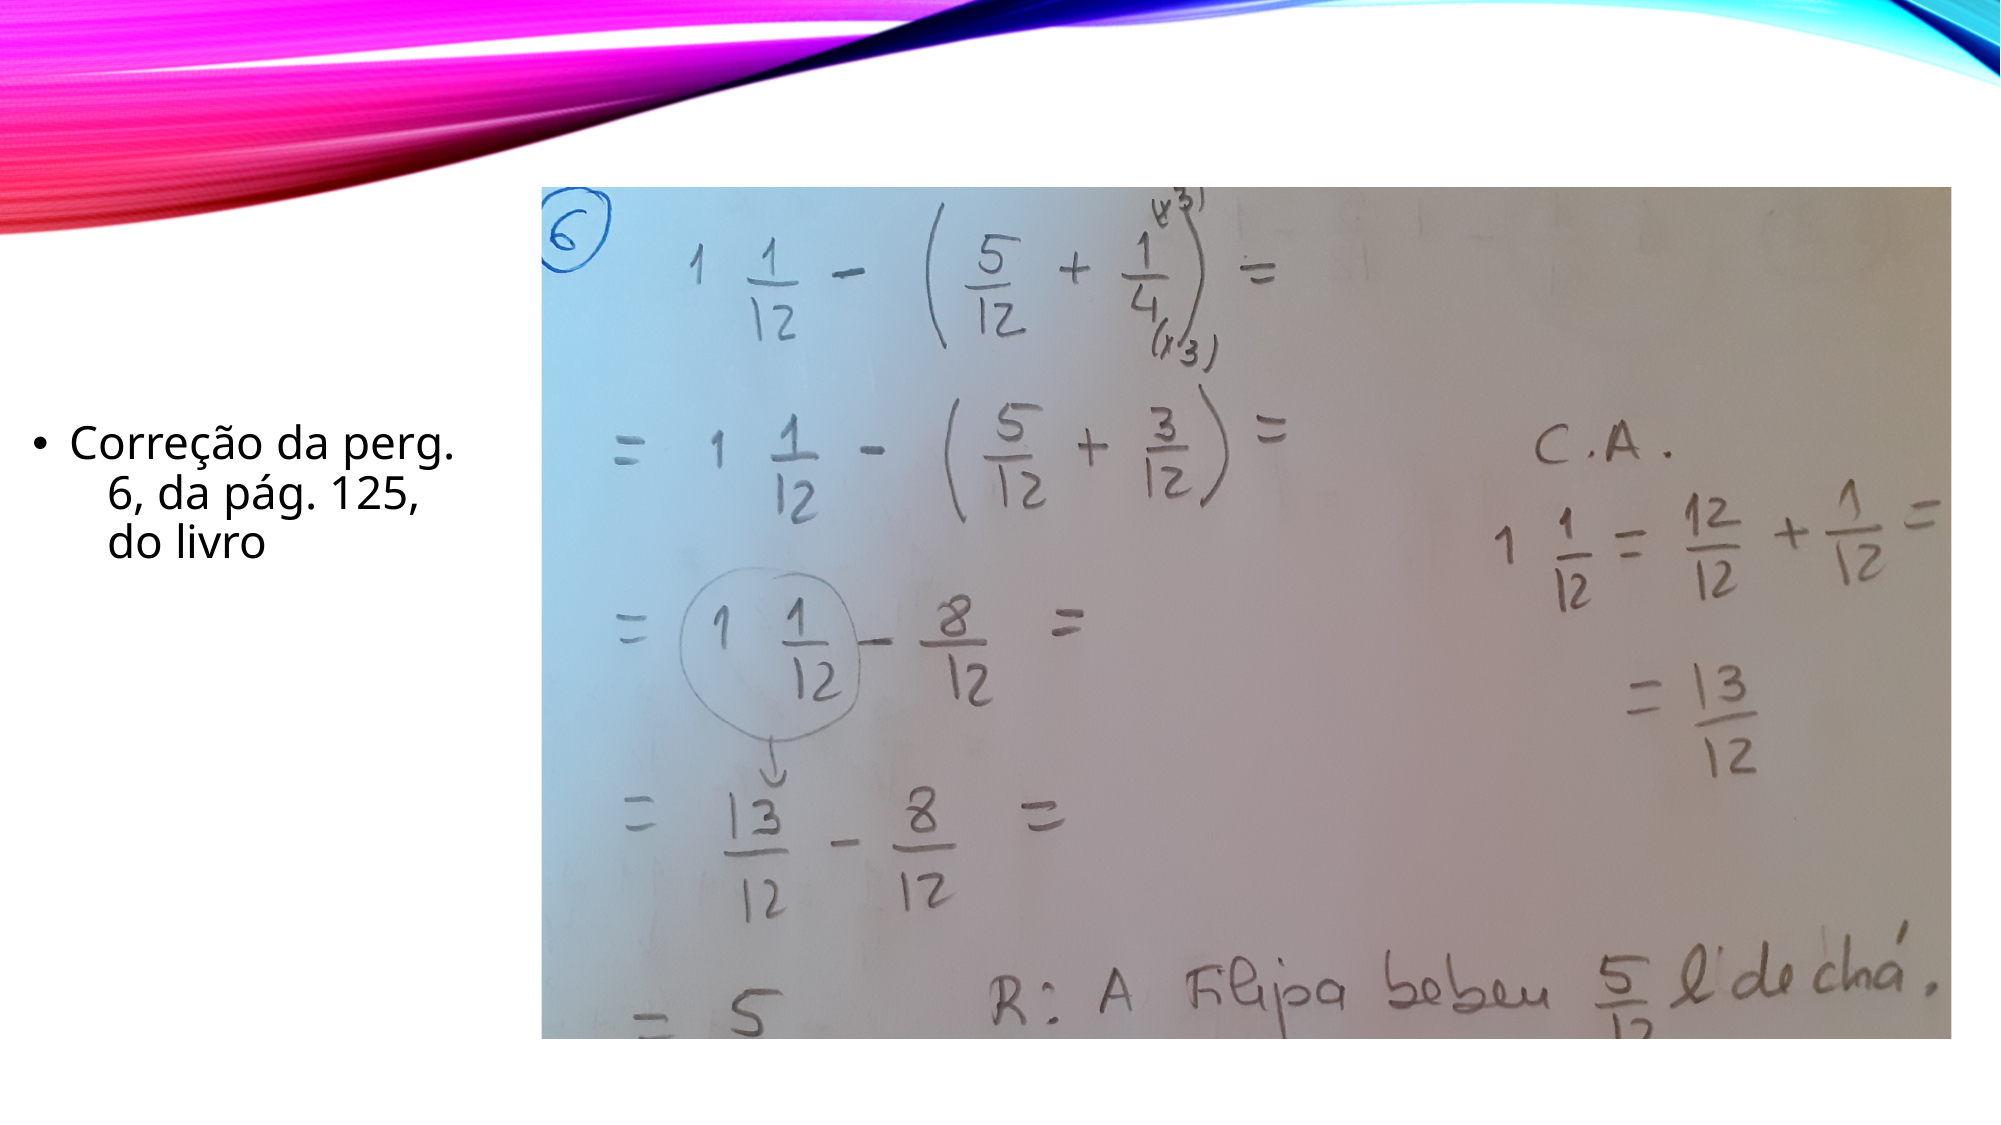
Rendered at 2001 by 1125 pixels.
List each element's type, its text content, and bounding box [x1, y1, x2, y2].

list Correção da perg. 6, da pág. 125, do livro [17, 412, 474, 1074]
picture [541, 187, 1952, 1039]
